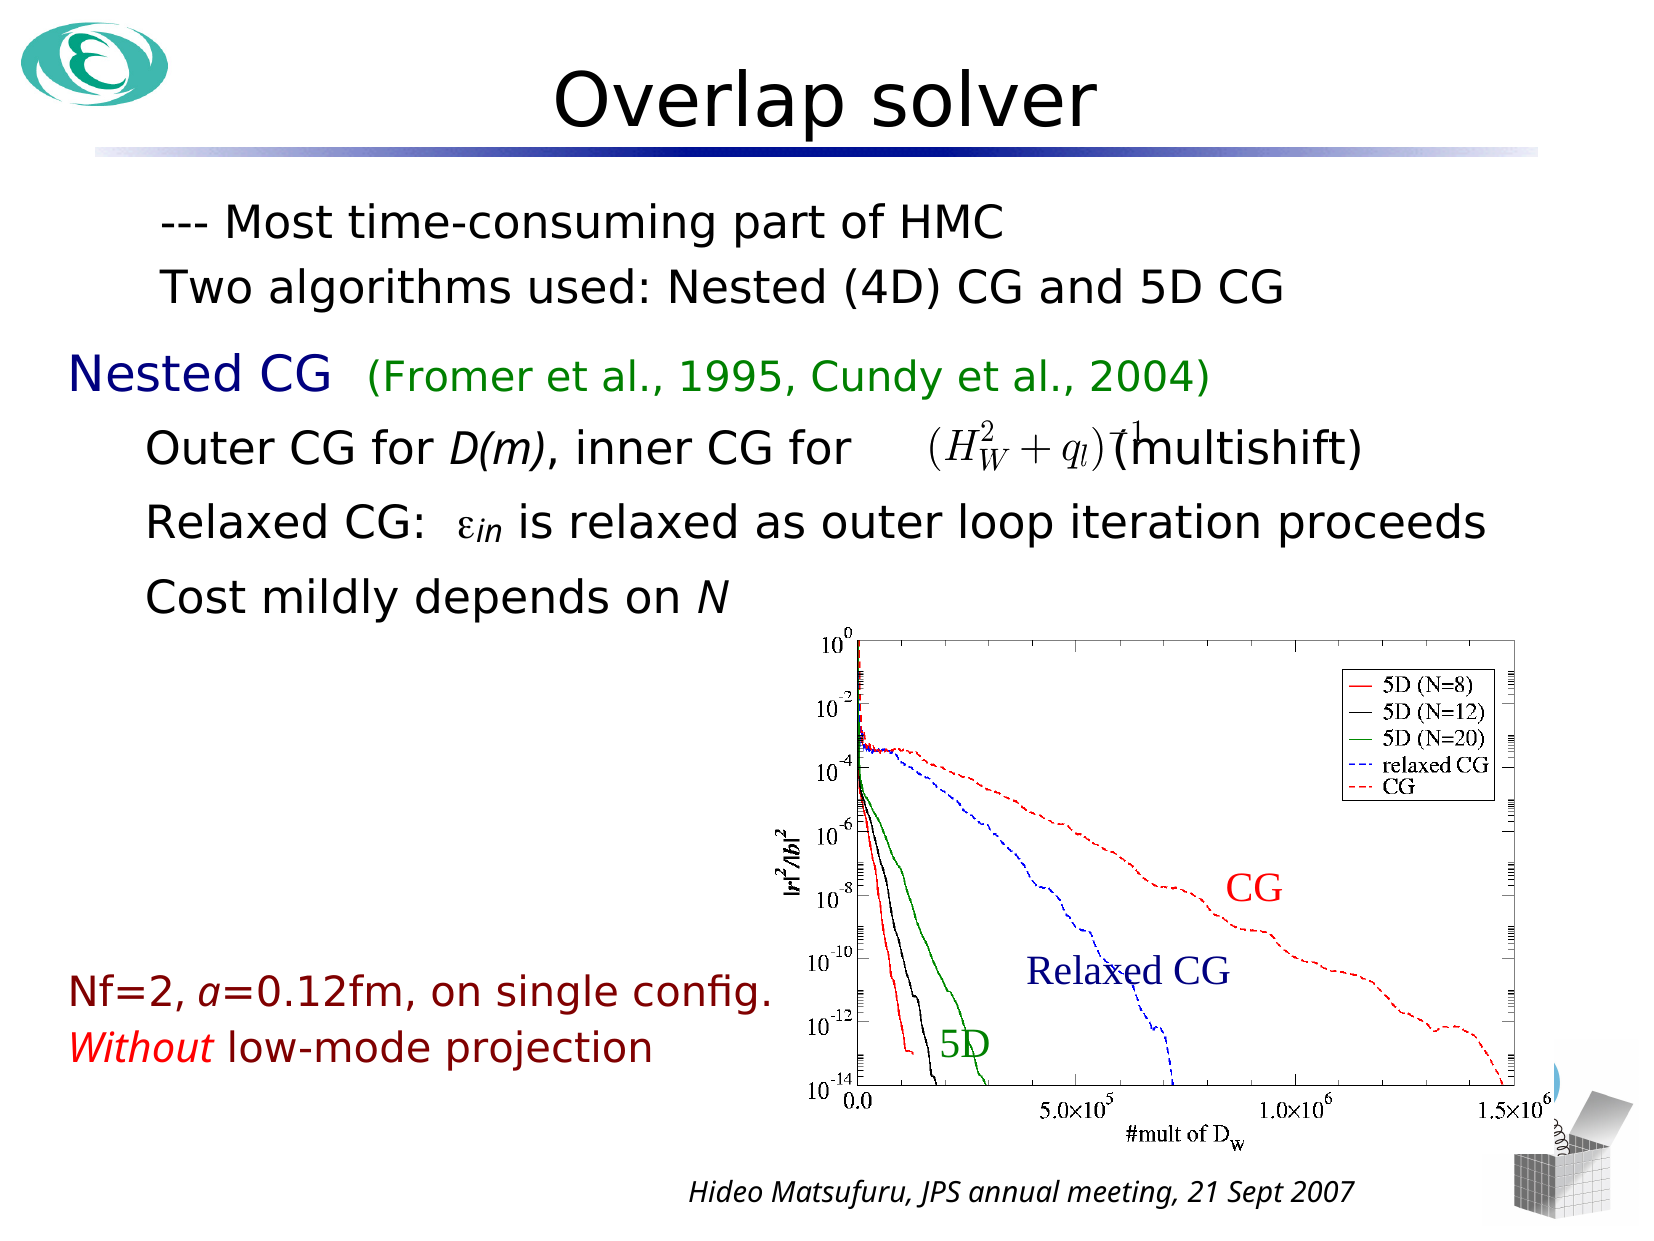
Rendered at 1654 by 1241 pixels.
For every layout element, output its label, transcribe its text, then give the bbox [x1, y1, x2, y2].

picture [95, 147, 1538, 157]
text_box Nf=2, a=0.12fm, on single config. Without low-mode projection [67, 961, 776, 1072]
text_box 5D [939, 1020, 995, 1071]
text_box Relaxed CG [1026, 946, 1232, 998]
text_box CG [1225, 864, 1284, 915]
list --- Most time-consuming part of HMC Two algorithms used: Nested (4D) CG and 5D CG [65, 196, 1589, 1107]
title Overlap solver [201, 47, 1450, 154]
picture [930, 420, 1142, 472]
picture [773, 1039, 1639, 1226]
picture [15, 14, 174, 114]
list Nested CG (Fromer et al., 1995, Cundy et al., 2004) Outer CG for D(m), inner CG for (multishift) Relaxed CG: ein is relaxed as outer loop iteration proceeds Cost mildly depends on N [50, 345, 1574, 707]
